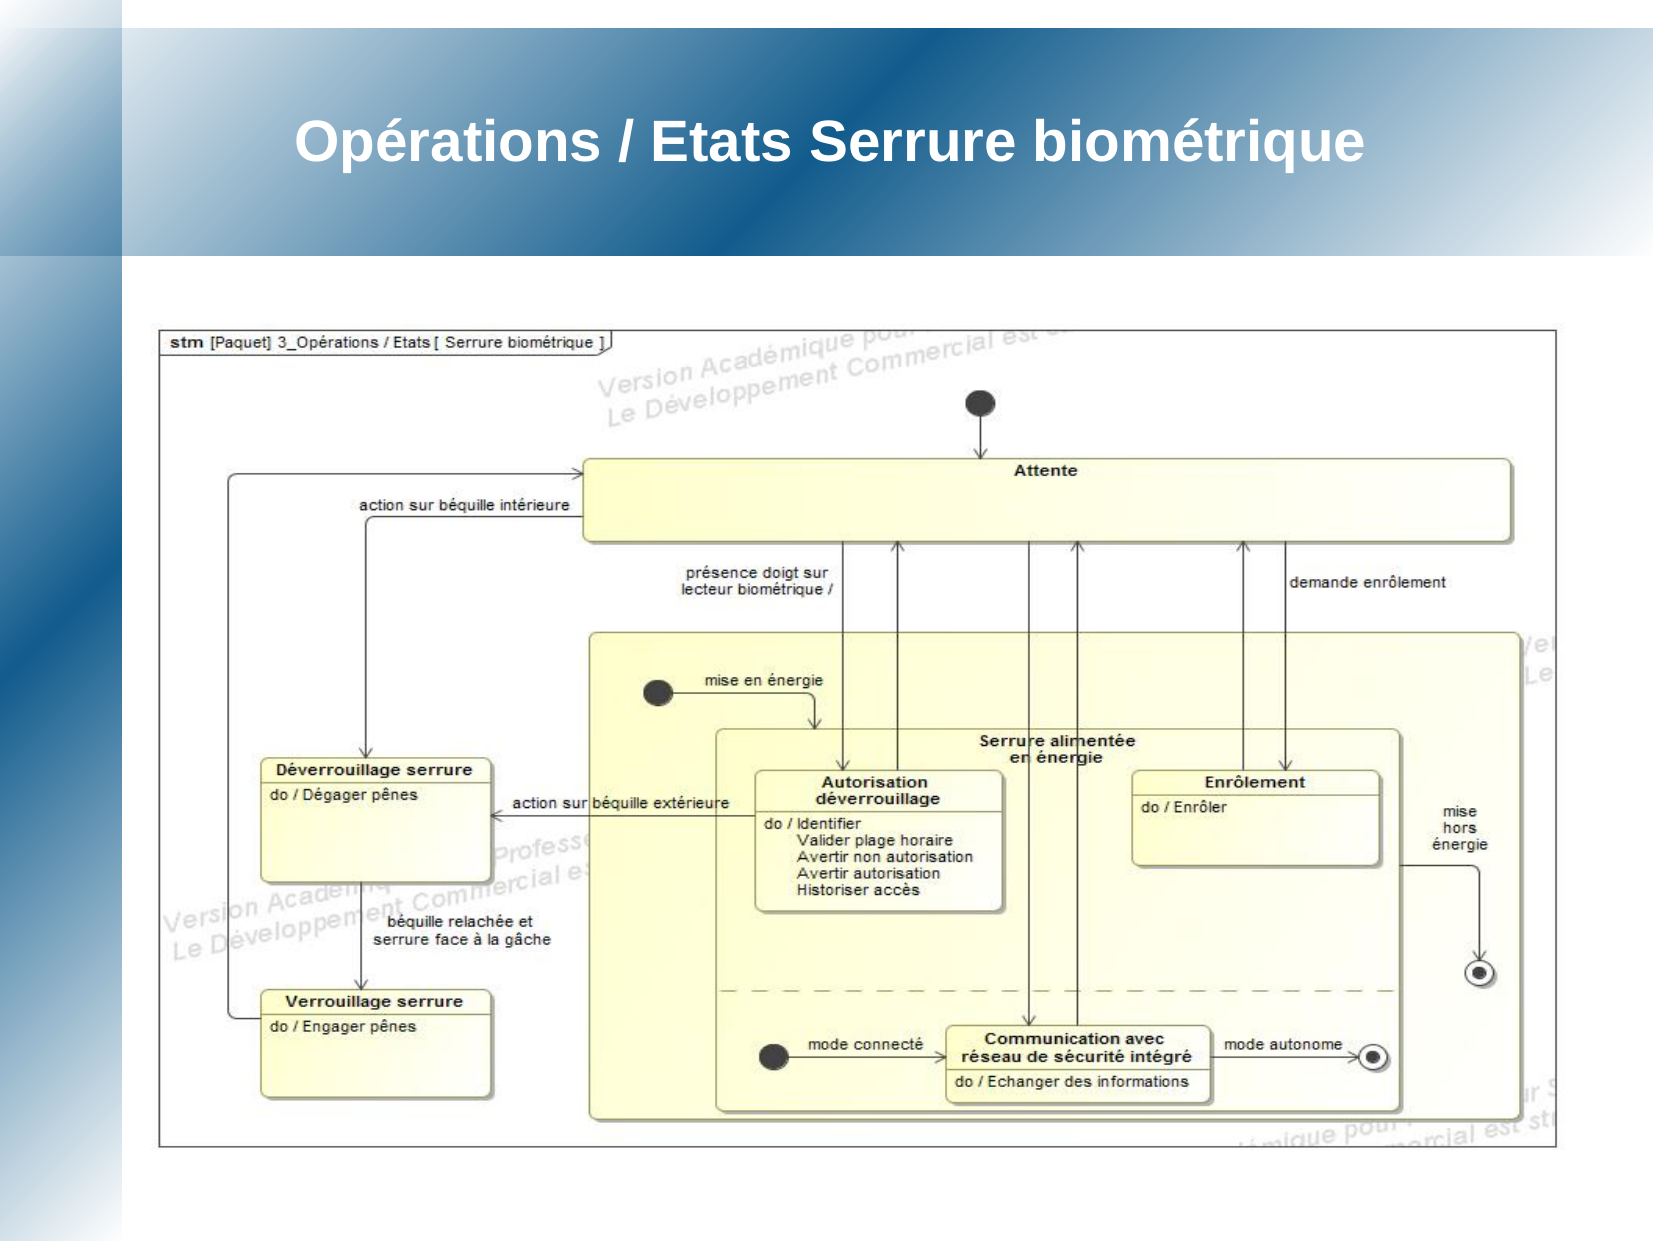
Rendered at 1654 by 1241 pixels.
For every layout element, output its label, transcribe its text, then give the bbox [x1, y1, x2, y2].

subtitle [127, 323, 1603, 1167]
title Opérations / Etats Serrure biométrique [125, 45, 1537, 238]
